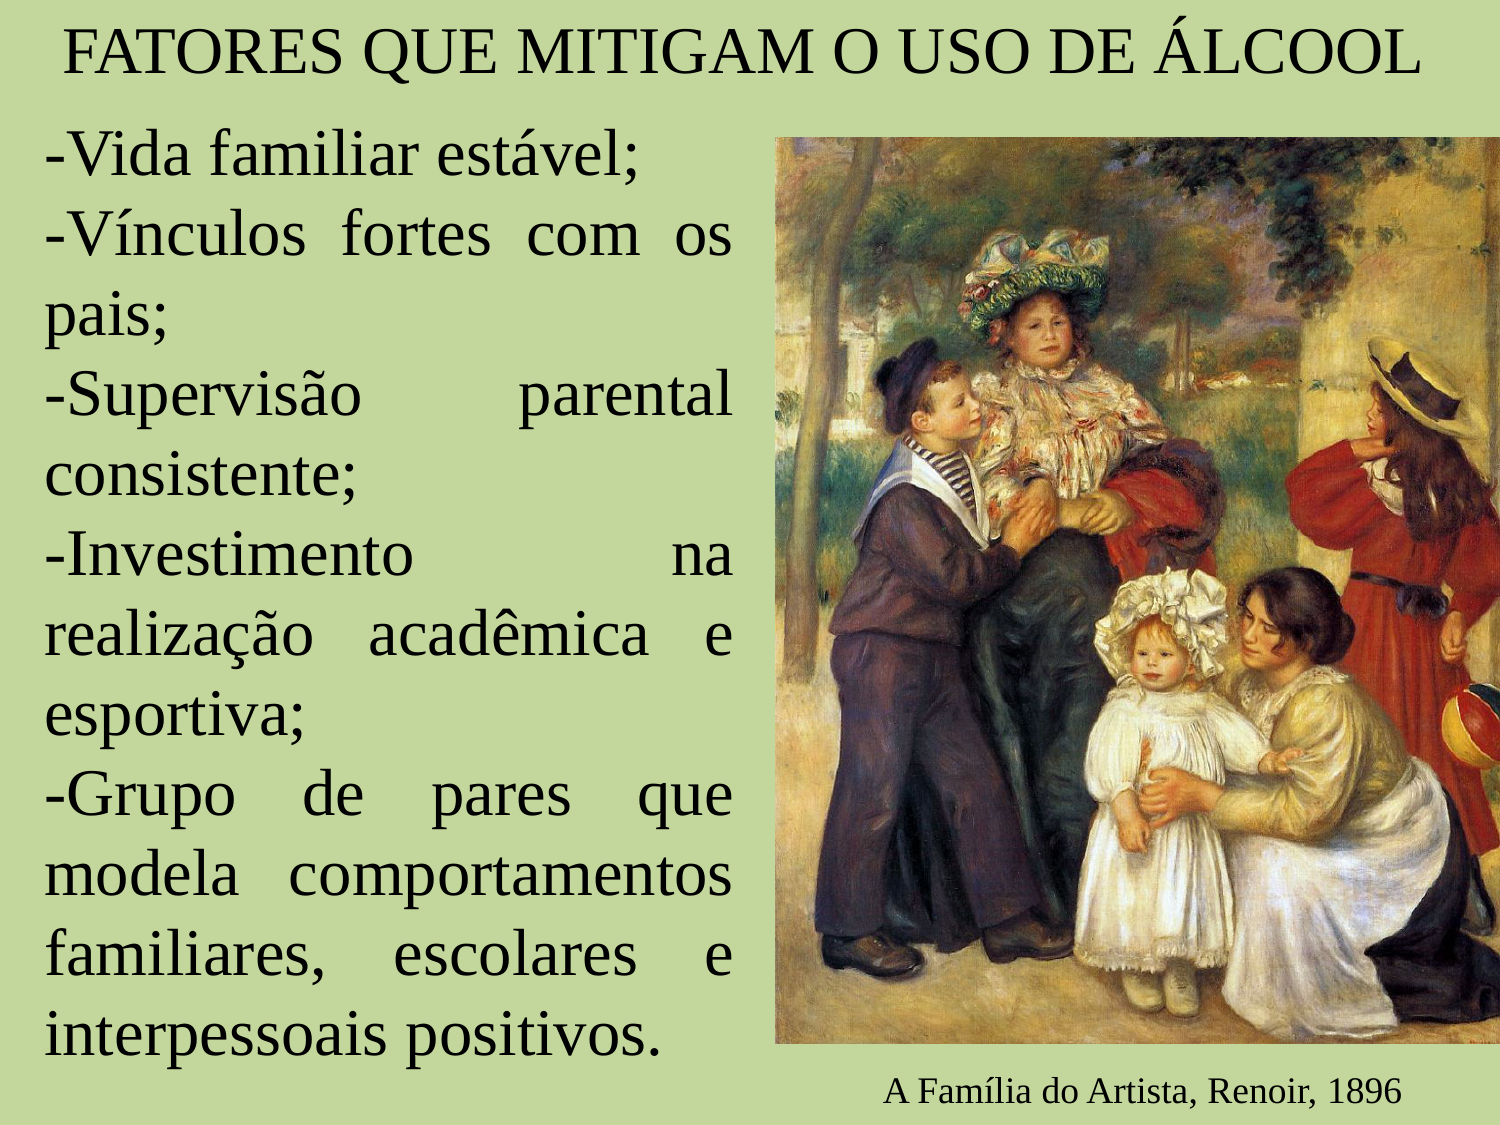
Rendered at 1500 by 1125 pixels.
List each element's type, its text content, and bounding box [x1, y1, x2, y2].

text_box A Família do Artista, Renoir, 1896 [785, 1058, 1500, 1119]
picture [775, 137, 1500, 1044]
text_box FATORES QUE MITIGAM O USO DE ÁLCOOL [29, 0, 1459, 95]
text_box -Vida familiar estável; -Vínculos fortes com os pais; -Supervisão parental consistente; -Investimento na realização acadêmica e esportiva; -Grupo de pares que modela comportamentos familiares, escolares e interpessoais positivos. [29, 101, 750, 1077]
